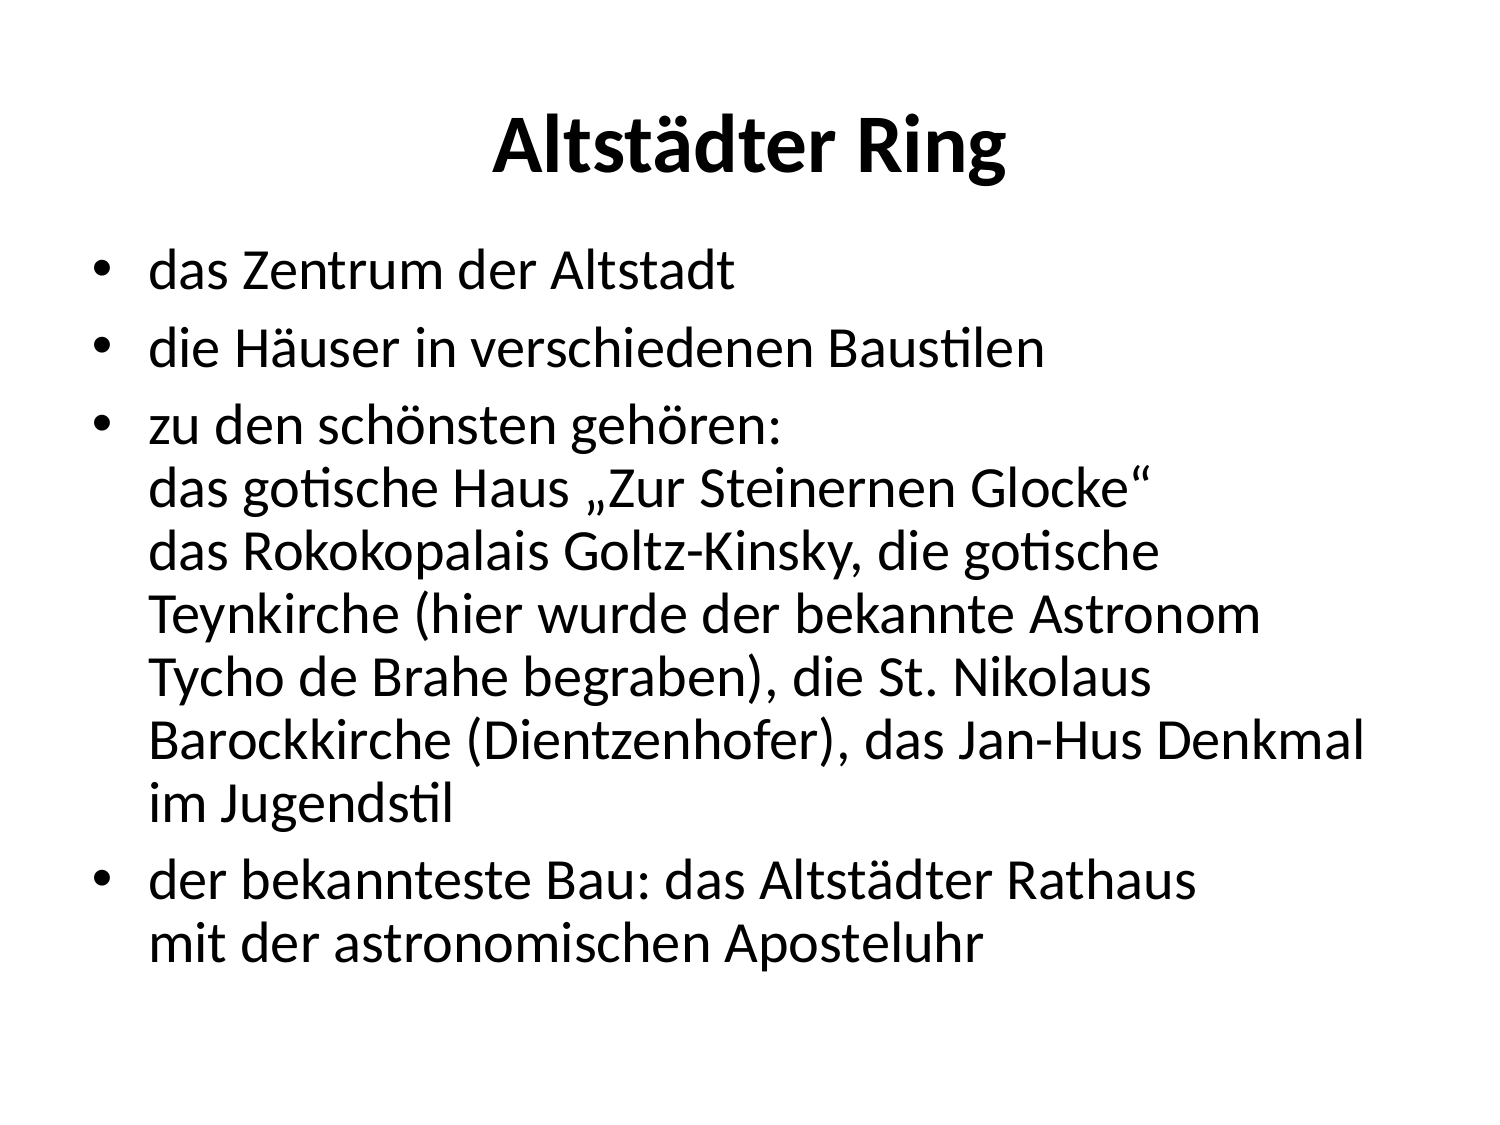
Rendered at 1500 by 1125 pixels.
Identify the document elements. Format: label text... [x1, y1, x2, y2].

list das Zentrum der Altstadt die Häuser in verschiedenen Baustilen zu den schönsten gehören: das gotische Haus „Zur Steinernen Glocke“ das Rokokopalais Goltz-Kinsky, die gotische Teynkirche (hier wurde der bekannte Astronom Tycho de Brahe begraben), die St. Nikolaus Barockkirche (Dientzenhofer), das Jan-Hus Denkmal im Jugendstil der bekannteste Bau: das Altstädter Rathaus mit der astronomischen Aposteluhr [76, 231, 1427, 1010]
title Altstädter Ring [75, 45, 1426, 233]
